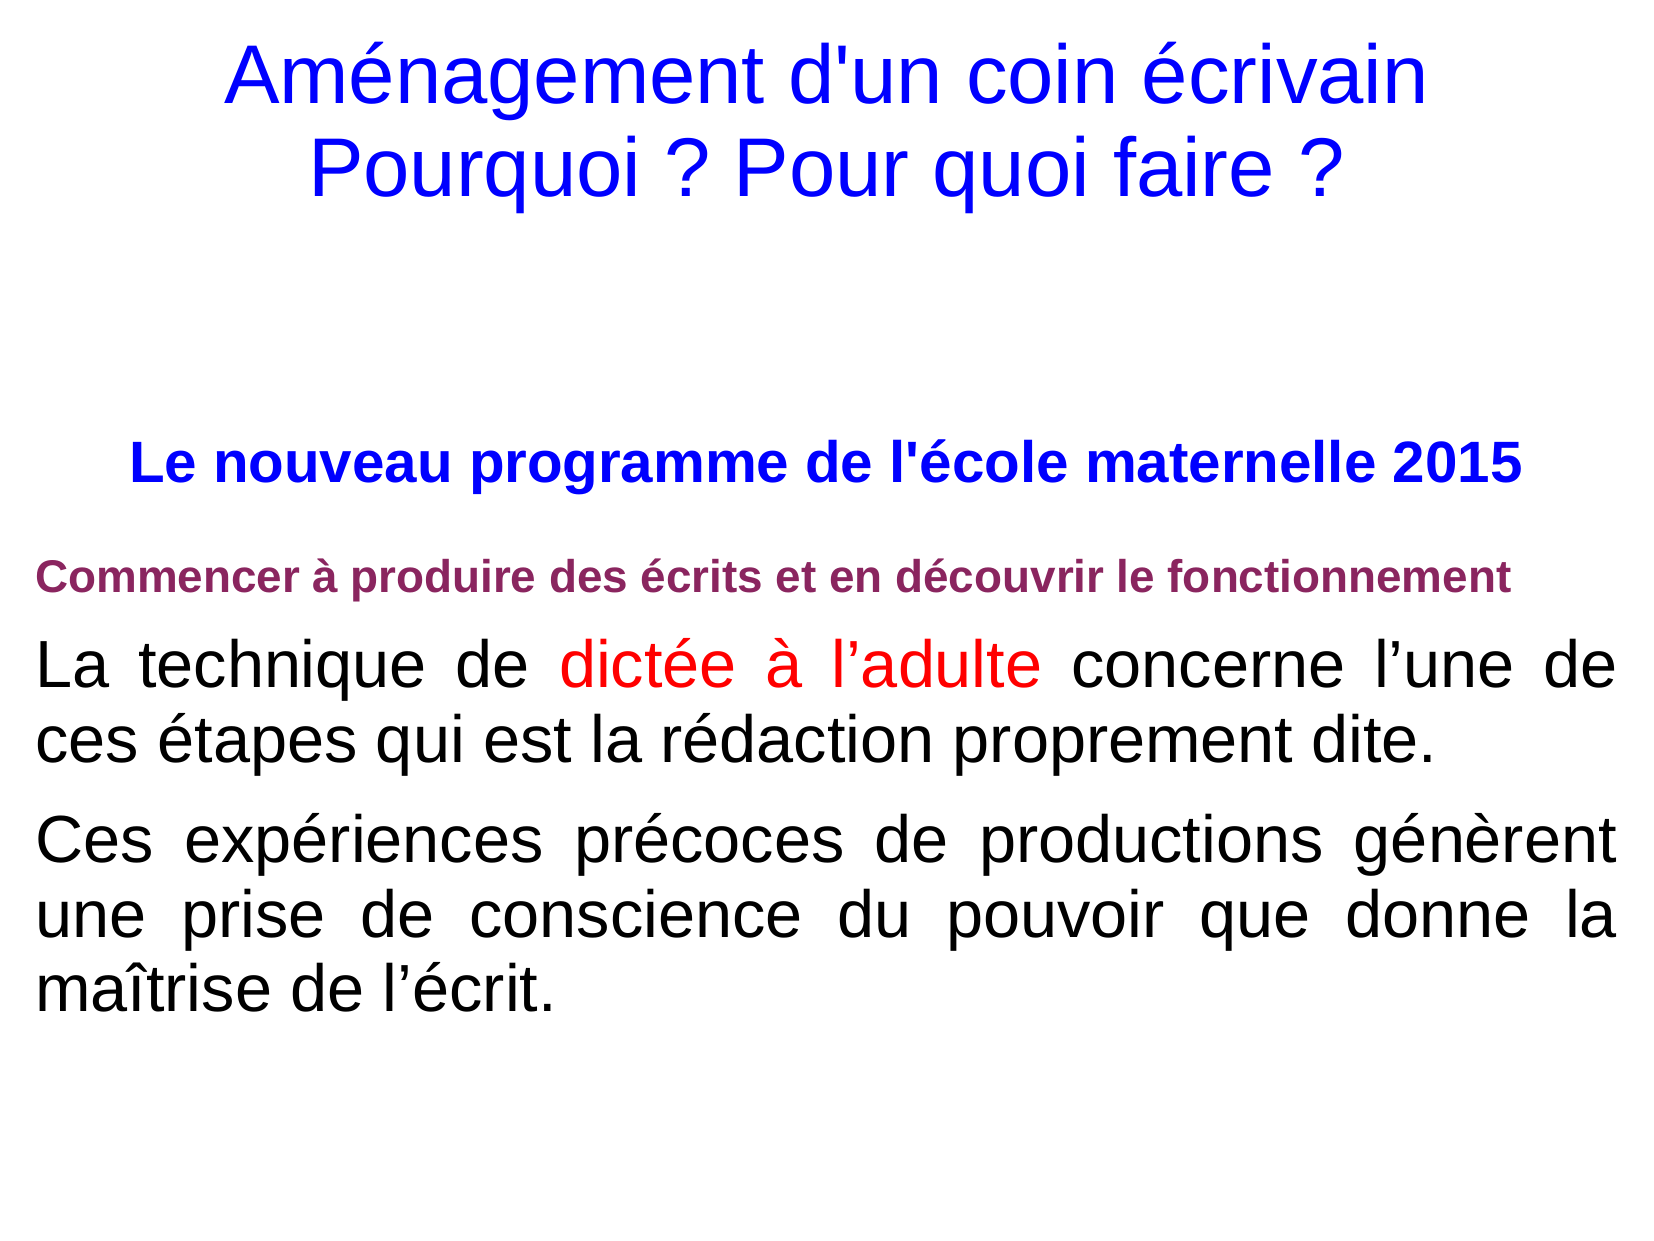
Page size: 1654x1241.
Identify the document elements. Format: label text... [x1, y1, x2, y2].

title Aménagement d'un coin écrivain Pourquoi ? Pour quoi faire ? [82, 17, 1571, 225]
subtitle Le nouveau programme de l'école maternelle 2015 Commencer à produire des écrits et en découvrir le fonctionnement La technique de dictée à l’adulte concerne l’une de ces étapes qui est la rédaction proprement dite. Ces expériences précoces de productions génèrent une prise de conscience du pouvoir que donne la maîtrise de l’écrit. [35, 249, 1619, 1207]
